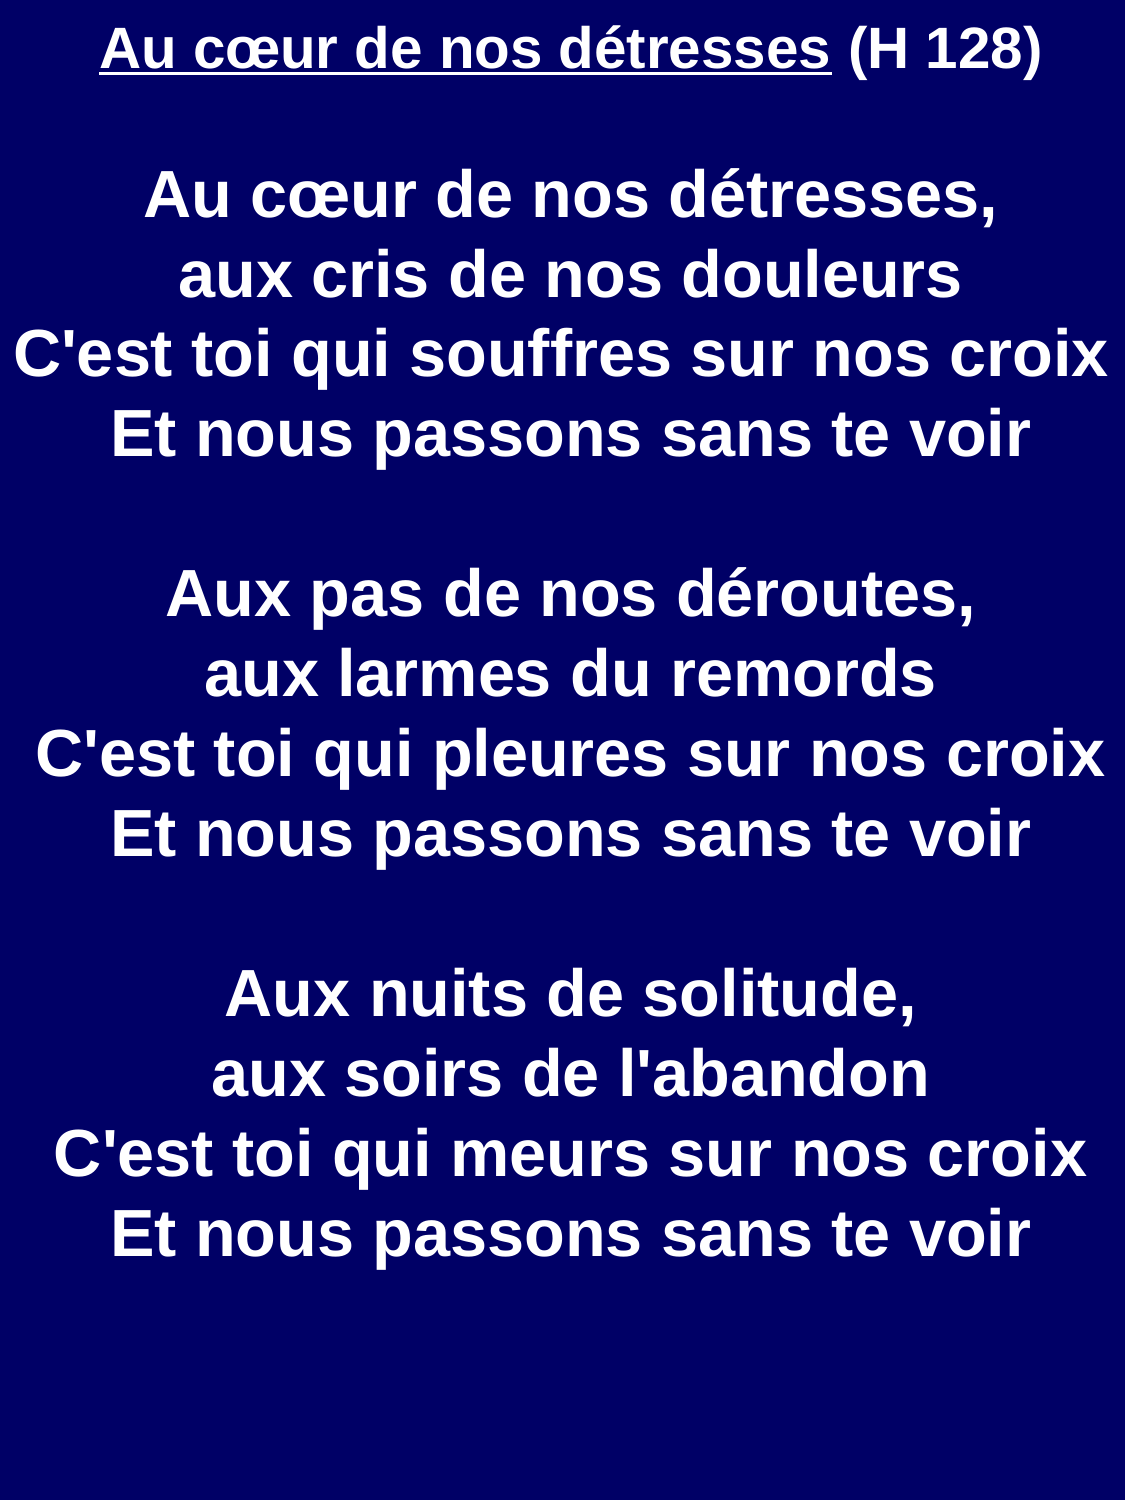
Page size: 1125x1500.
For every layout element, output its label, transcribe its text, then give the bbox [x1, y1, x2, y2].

text_box Au cœur de nos détresses (H 128) Au cœur de nos détresses, aux cris de nos douleurs C'est toi qui souffres sur nos croix Et nous passons sans te voir Aux pas de nos déroutes, aux larmes du remords C'est toi qui pleures sur nos croix Et nous passons sans te voir Aux nuits de solitude, aux soirs de l'abandon C'est toi qui meurs sur nos croix Et nous passons sans te voir [0, 2, 1125, 1278]
